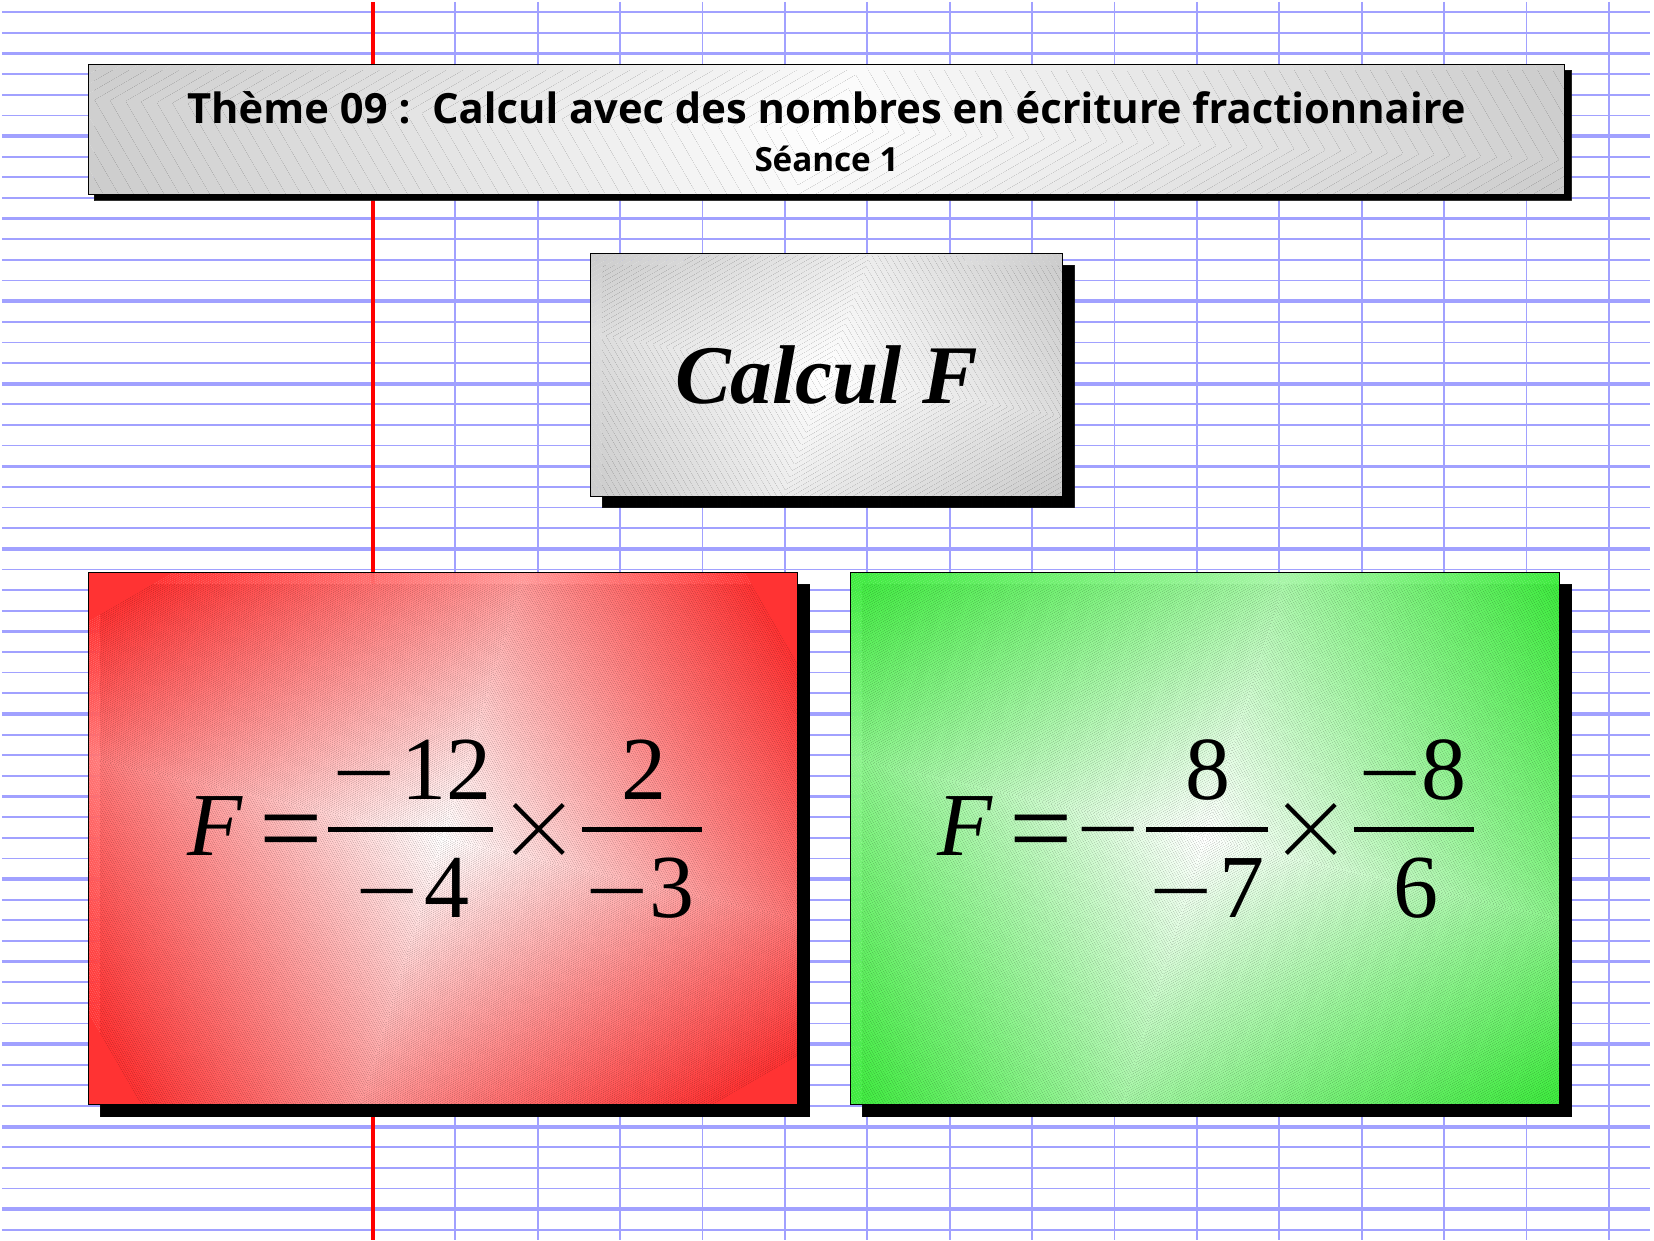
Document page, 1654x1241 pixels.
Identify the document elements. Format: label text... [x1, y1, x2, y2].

text_box Calcul F [590, 253, 1063, 497]
chart [909, 720, 1499, 940]
text_box [88, 572, 798, 1105]
chart [159, 720, 728, 940]
picture [0, 0, 1654, 1241]
text_box [850, 572, 1560, 1105]
text_box Thème 09 : Calcul avec des nombres en écriture fractionnaire Séance 1 [88, 64, 1565, 195]
